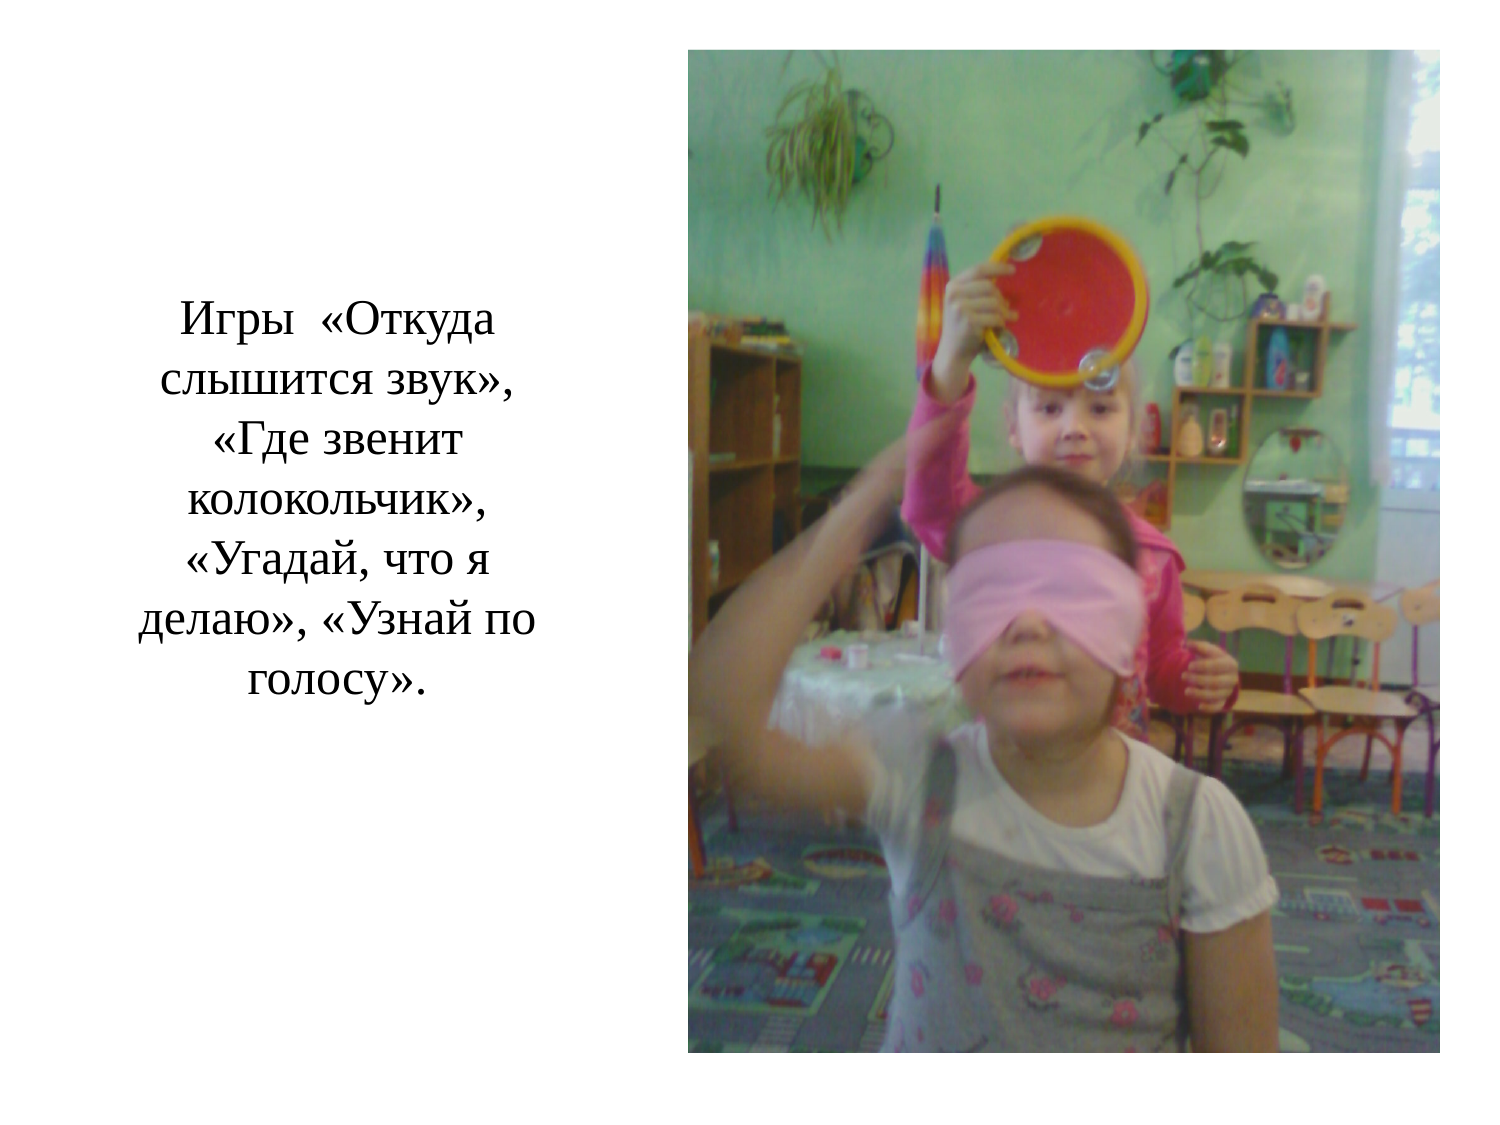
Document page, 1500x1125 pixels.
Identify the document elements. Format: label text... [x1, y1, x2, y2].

text_box Игры «Откуда слышится звук», «Где звенит колокольчик», «Угадай, что я делаю», «Узнай по голосу». [113, 277, 563, 712]
picture [687, 50, 1440, 1053]
